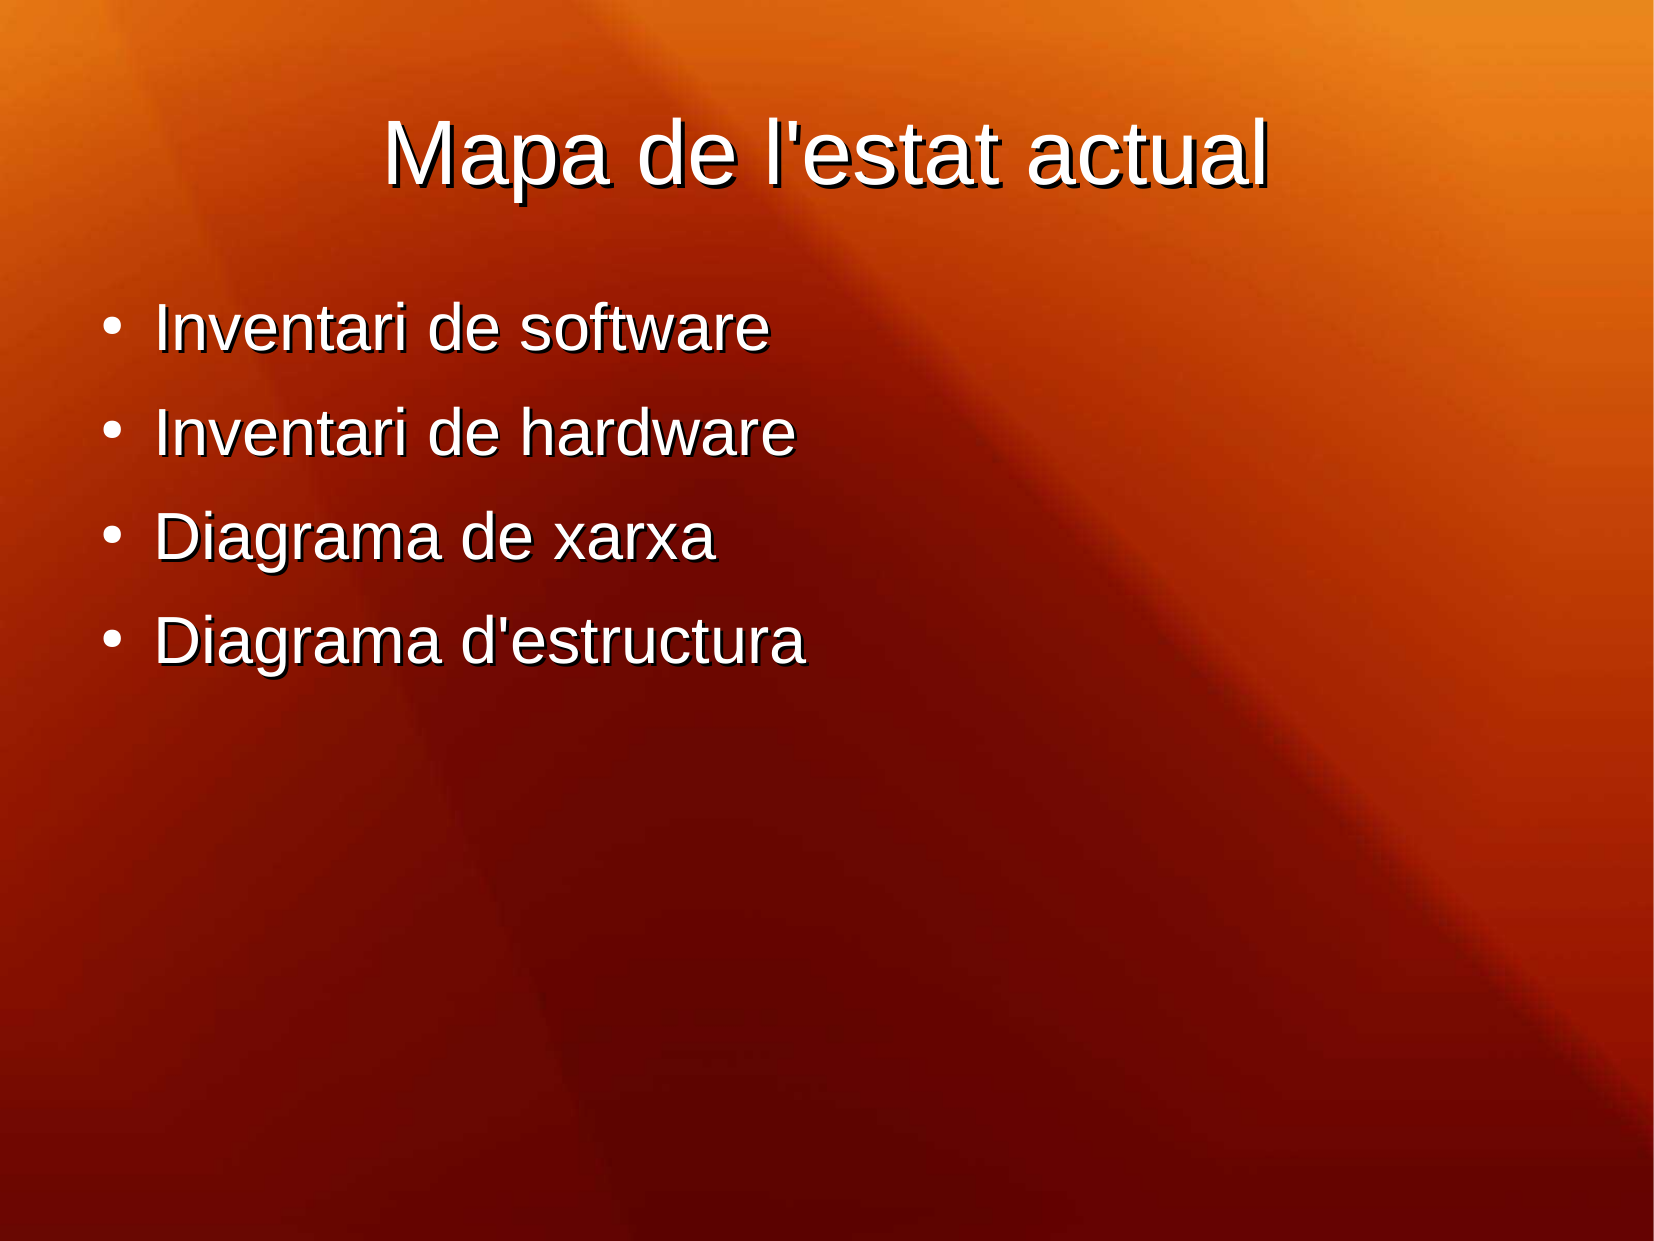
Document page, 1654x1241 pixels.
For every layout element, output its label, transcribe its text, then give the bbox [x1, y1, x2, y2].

list Inventari de software Inventari de hardware Diagrama de xarxa Diagrama d'estructura [82, 290, 1571, 1109]
title Mapa de l'estat actual [82, 49, 1571, 257]
picture [0, 0, 1654, 1241]
